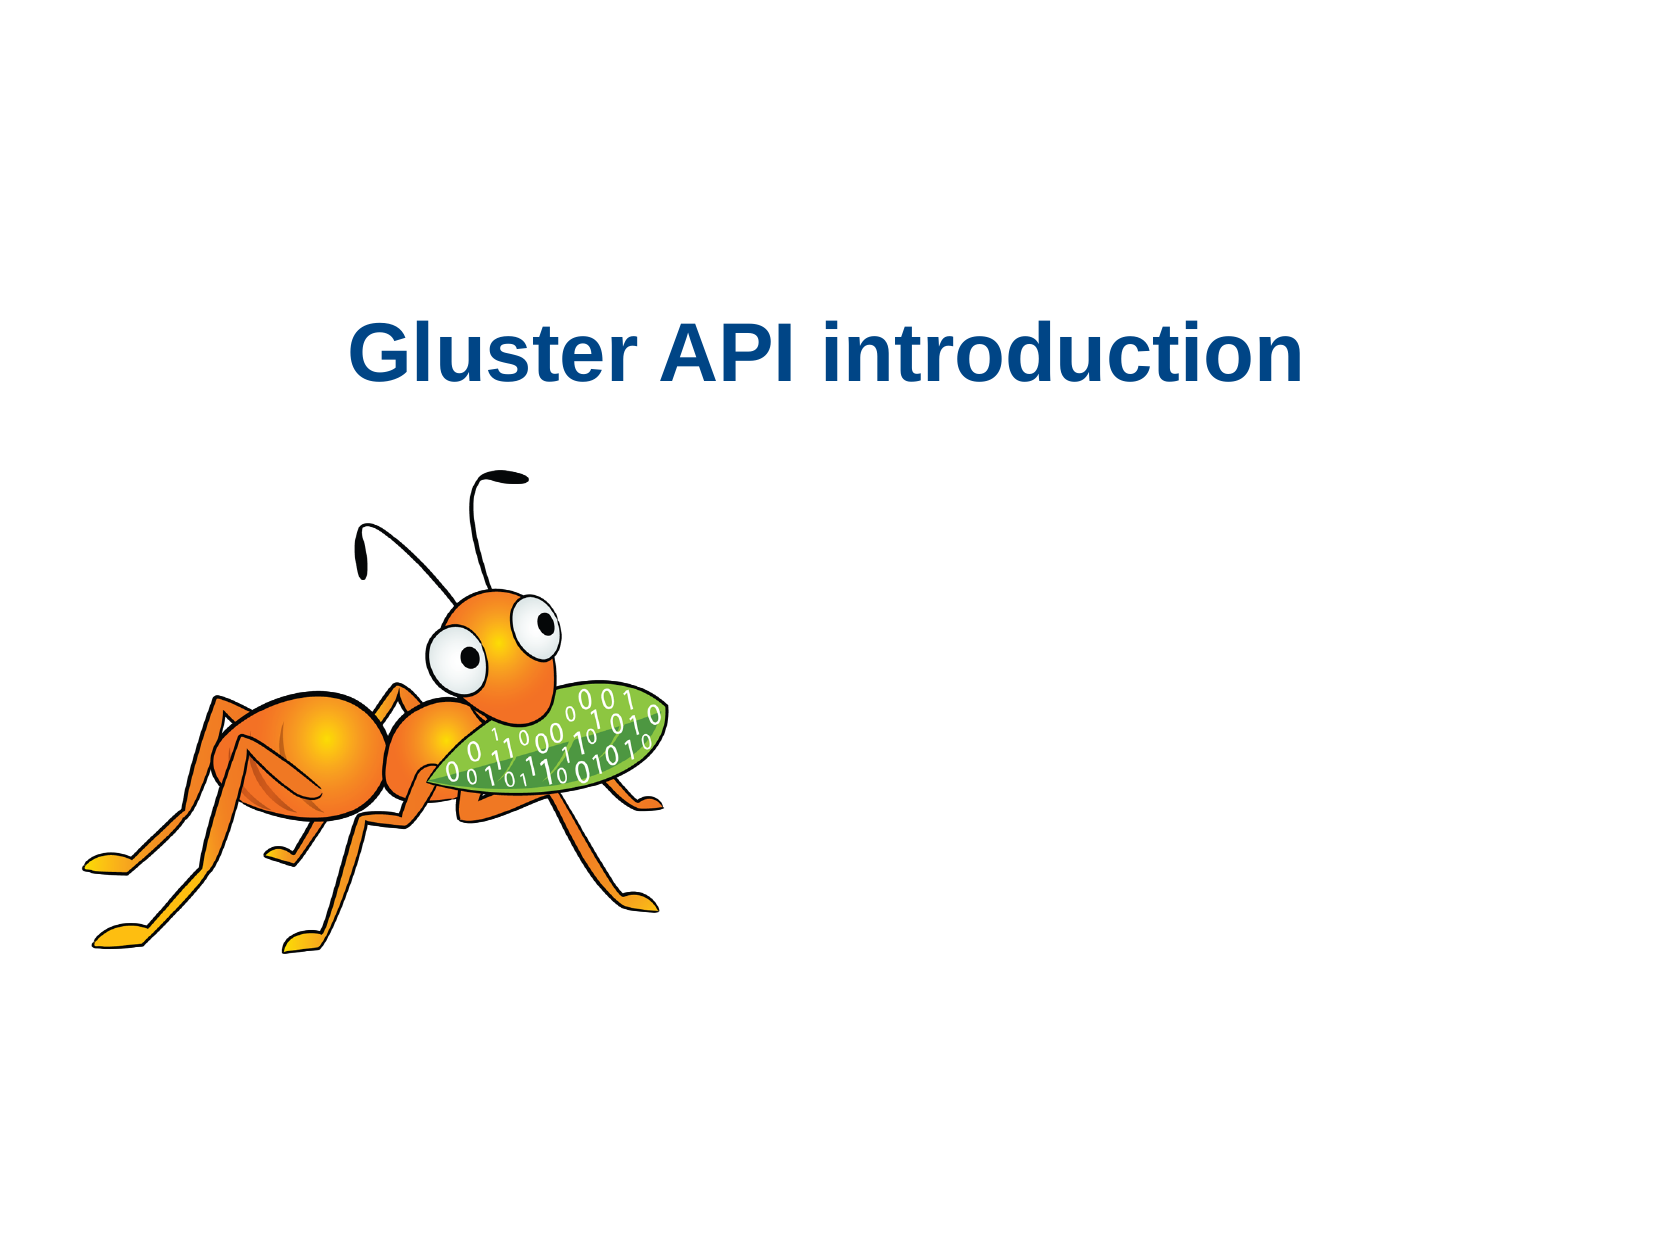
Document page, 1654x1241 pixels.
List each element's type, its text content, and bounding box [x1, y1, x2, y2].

subtitle Gluster API introduction [82, 213, 1571, 493]
picture [74, 464, 676, 961]
